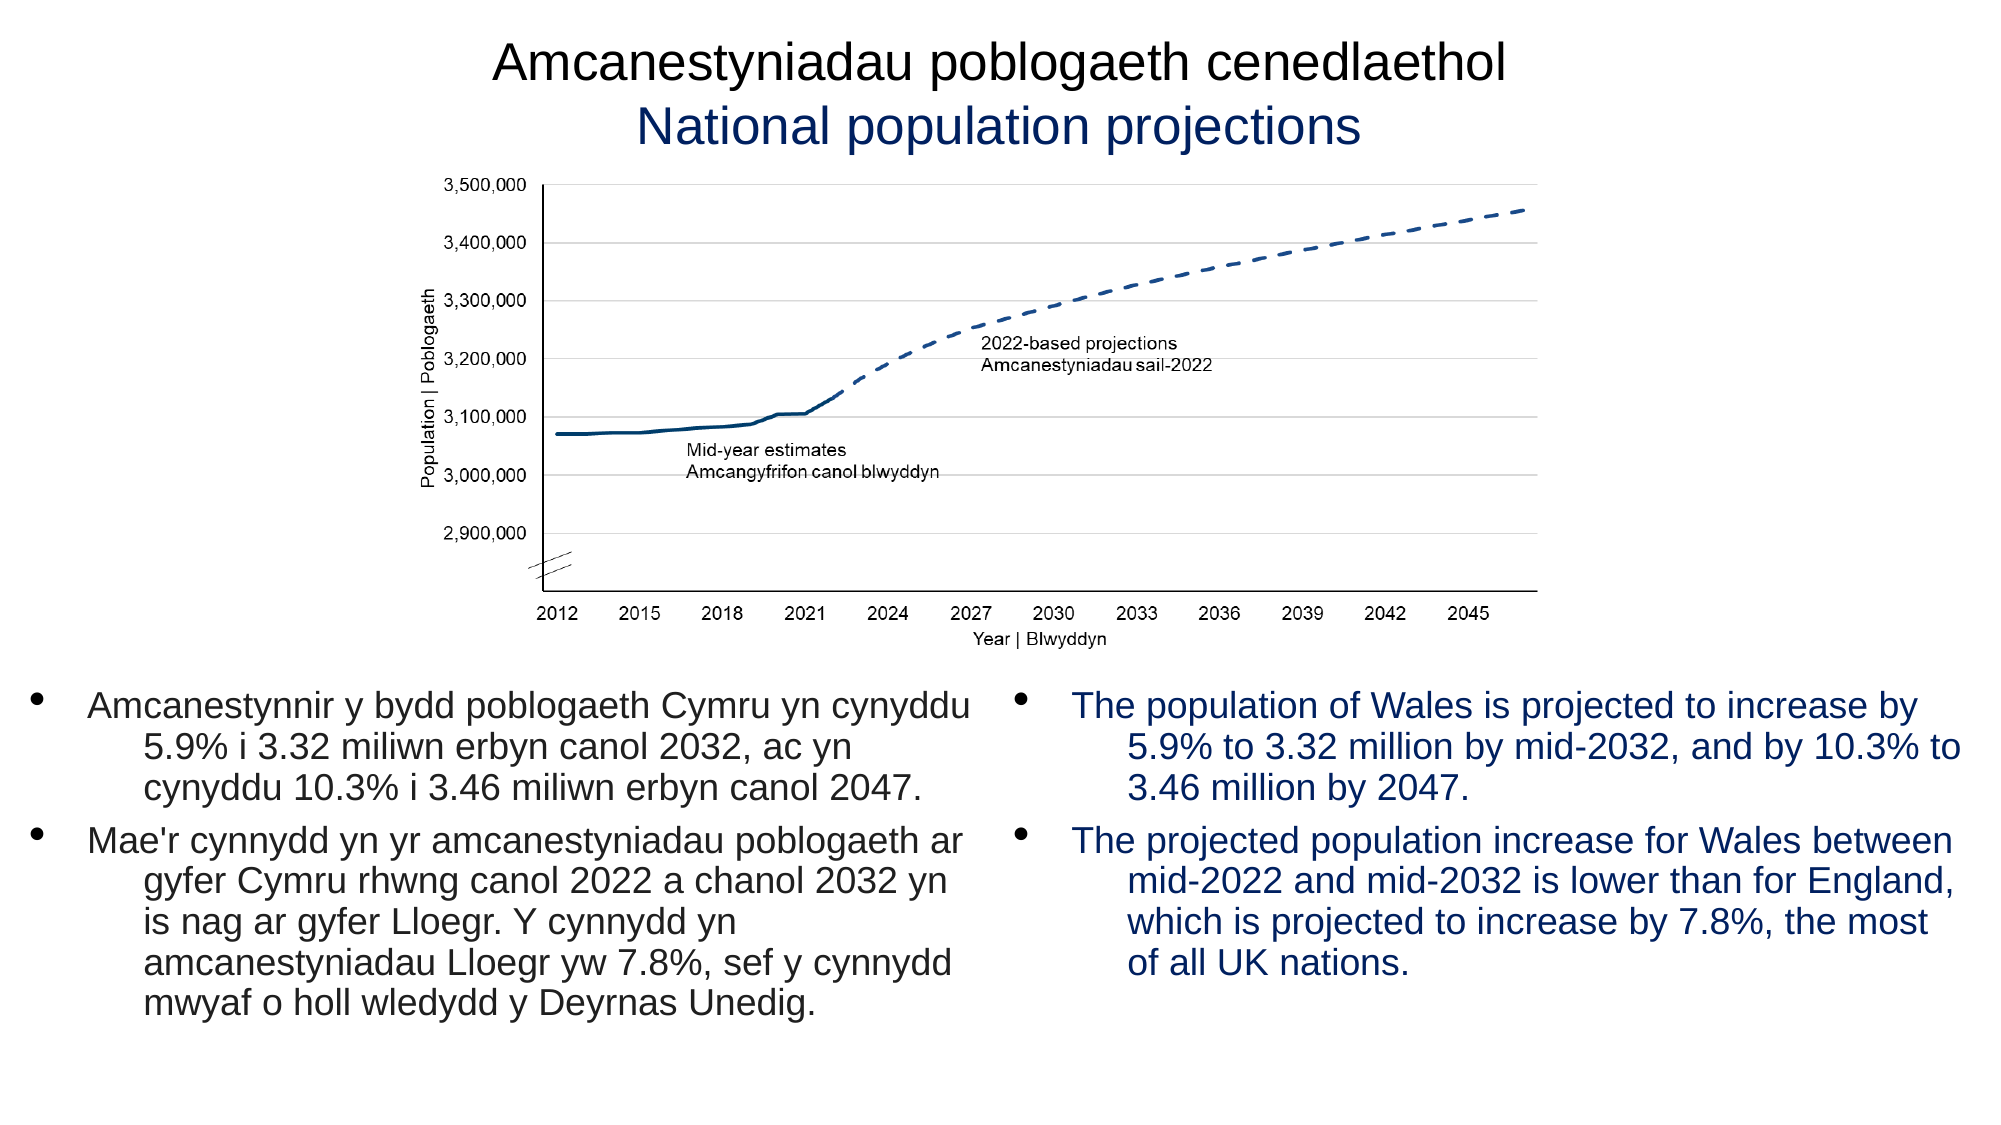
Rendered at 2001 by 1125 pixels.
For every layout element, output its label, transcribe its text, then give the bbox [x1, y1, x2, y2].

title Amcanestyniadau poblogaeth cenedlaethol National population projections [324, 19, 1675, 164]
list The population of Wales is projected to increase by 5.9% to 3.32 million by mid-2032, and by 10.3% to 3.46 million by 2047. The projected population increase for Wales between mid-2022 and mid-2032 is lower than for England, which is projected to increase by 7.8%, the most of all UK nations. [1000, 678, 1985, 1077]
picture [397, 166, 1559, 669]
text_box Amcanestynnir y bydd poblogaeth Cymru yn cynyddu 5.9% i 3.32 miliwn erbyn canol 2032, ac yn cynyddu 10.3% i 3.46 miliwn erbyn canol 2047. Mae'r cynnydd yn yr amcanestyniadau poblogaeth ar gyfer Cymru rhwng canol 2022 a chanol 2032 yn is nag ar gyfer Lloegr. Y cynnydd yn amcanestyniadau Lloegr yw 7.8%, sef y cynnydd mwyaf o holl wledydd y Deyrnas Unedig. [15, 678, 1000, 1125]
